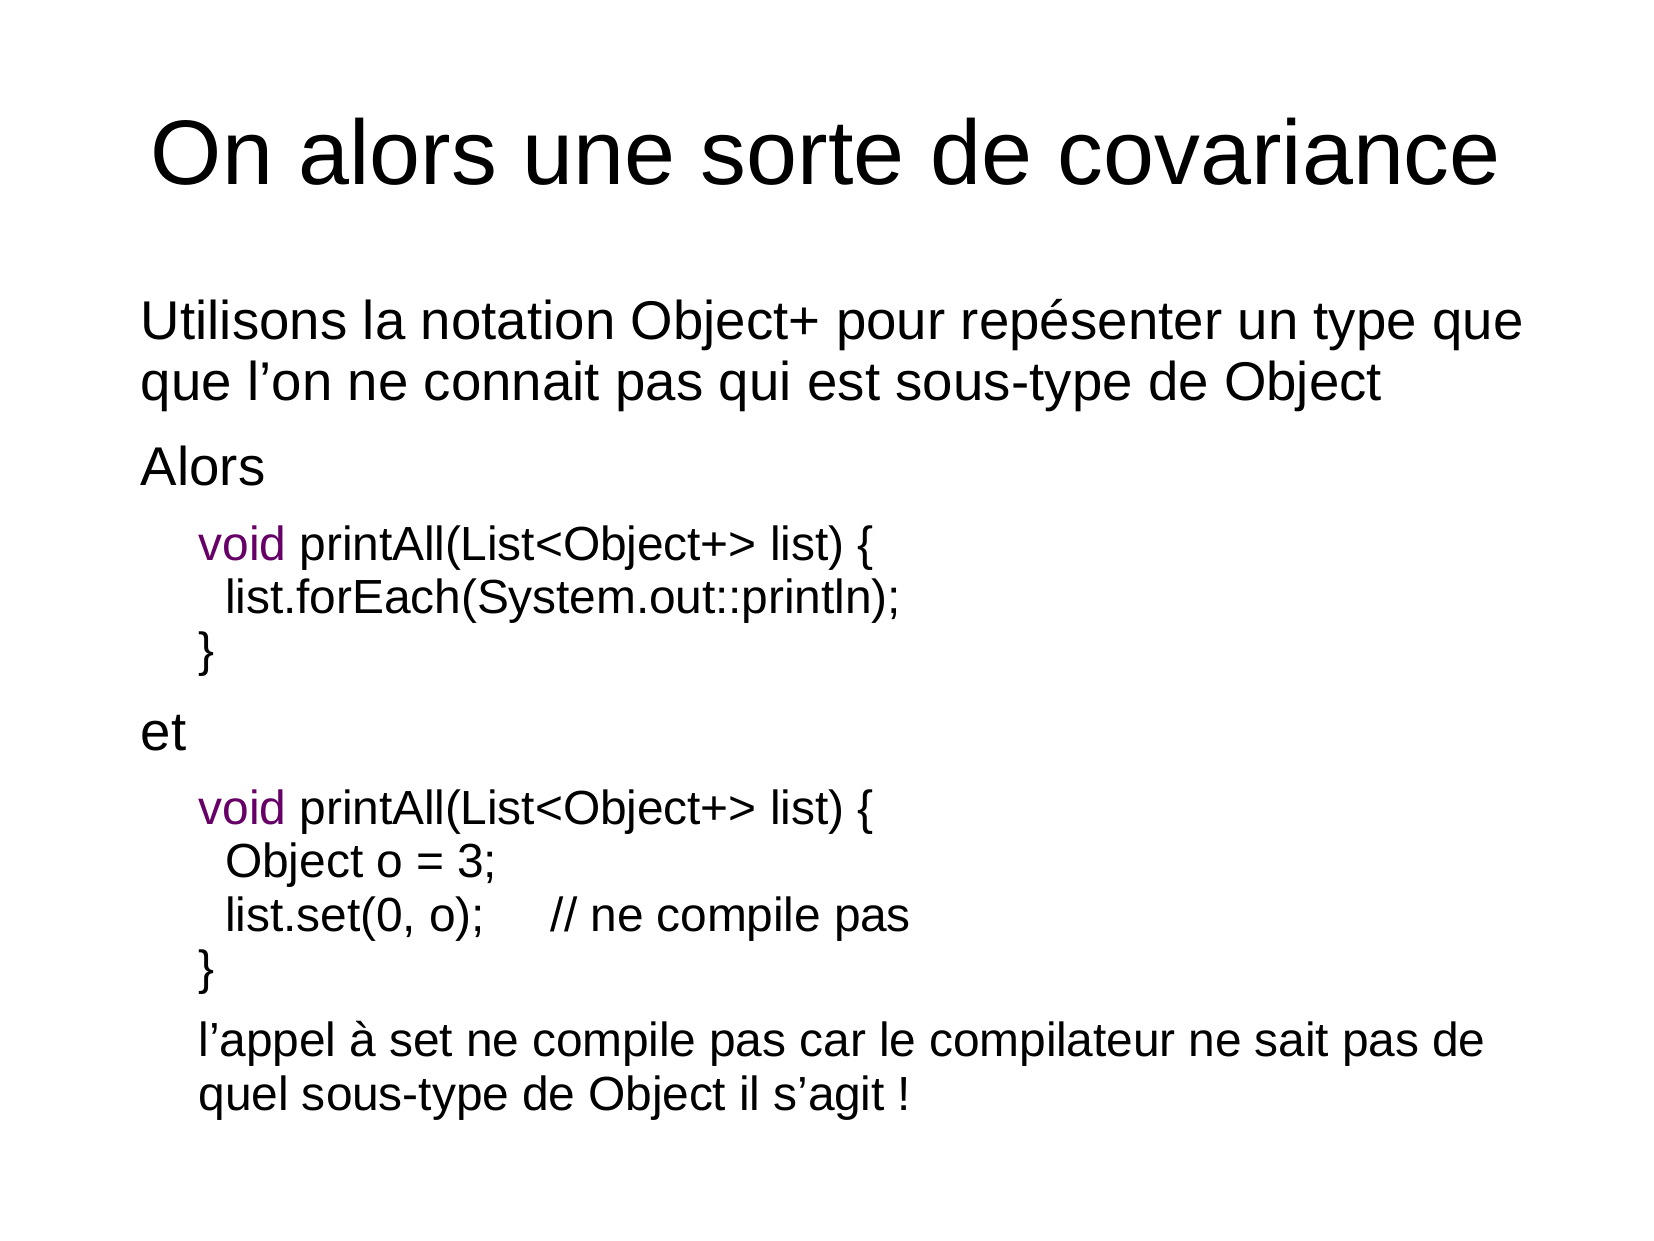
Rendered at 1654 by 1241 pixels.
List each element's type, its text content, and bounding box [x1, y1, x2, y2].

title On alors une sorte de covariance [82, 49, 1571, 257]
list Utilisons la notation Object+ pour repésenter un type que que l’on ne connait pas qui est sous-type de Object Alors void printAll(List<Object+> list) { list.forEach(System.out::println); } et void printAll(List<Object+> list) { Object o = 3; list.set(0, o); // ne compile pas } l’appel à set ne compile pas car le compilateur ne sait pas de quel sous-type de Object il s’agit ! [82, 290, 1571, 1141]
